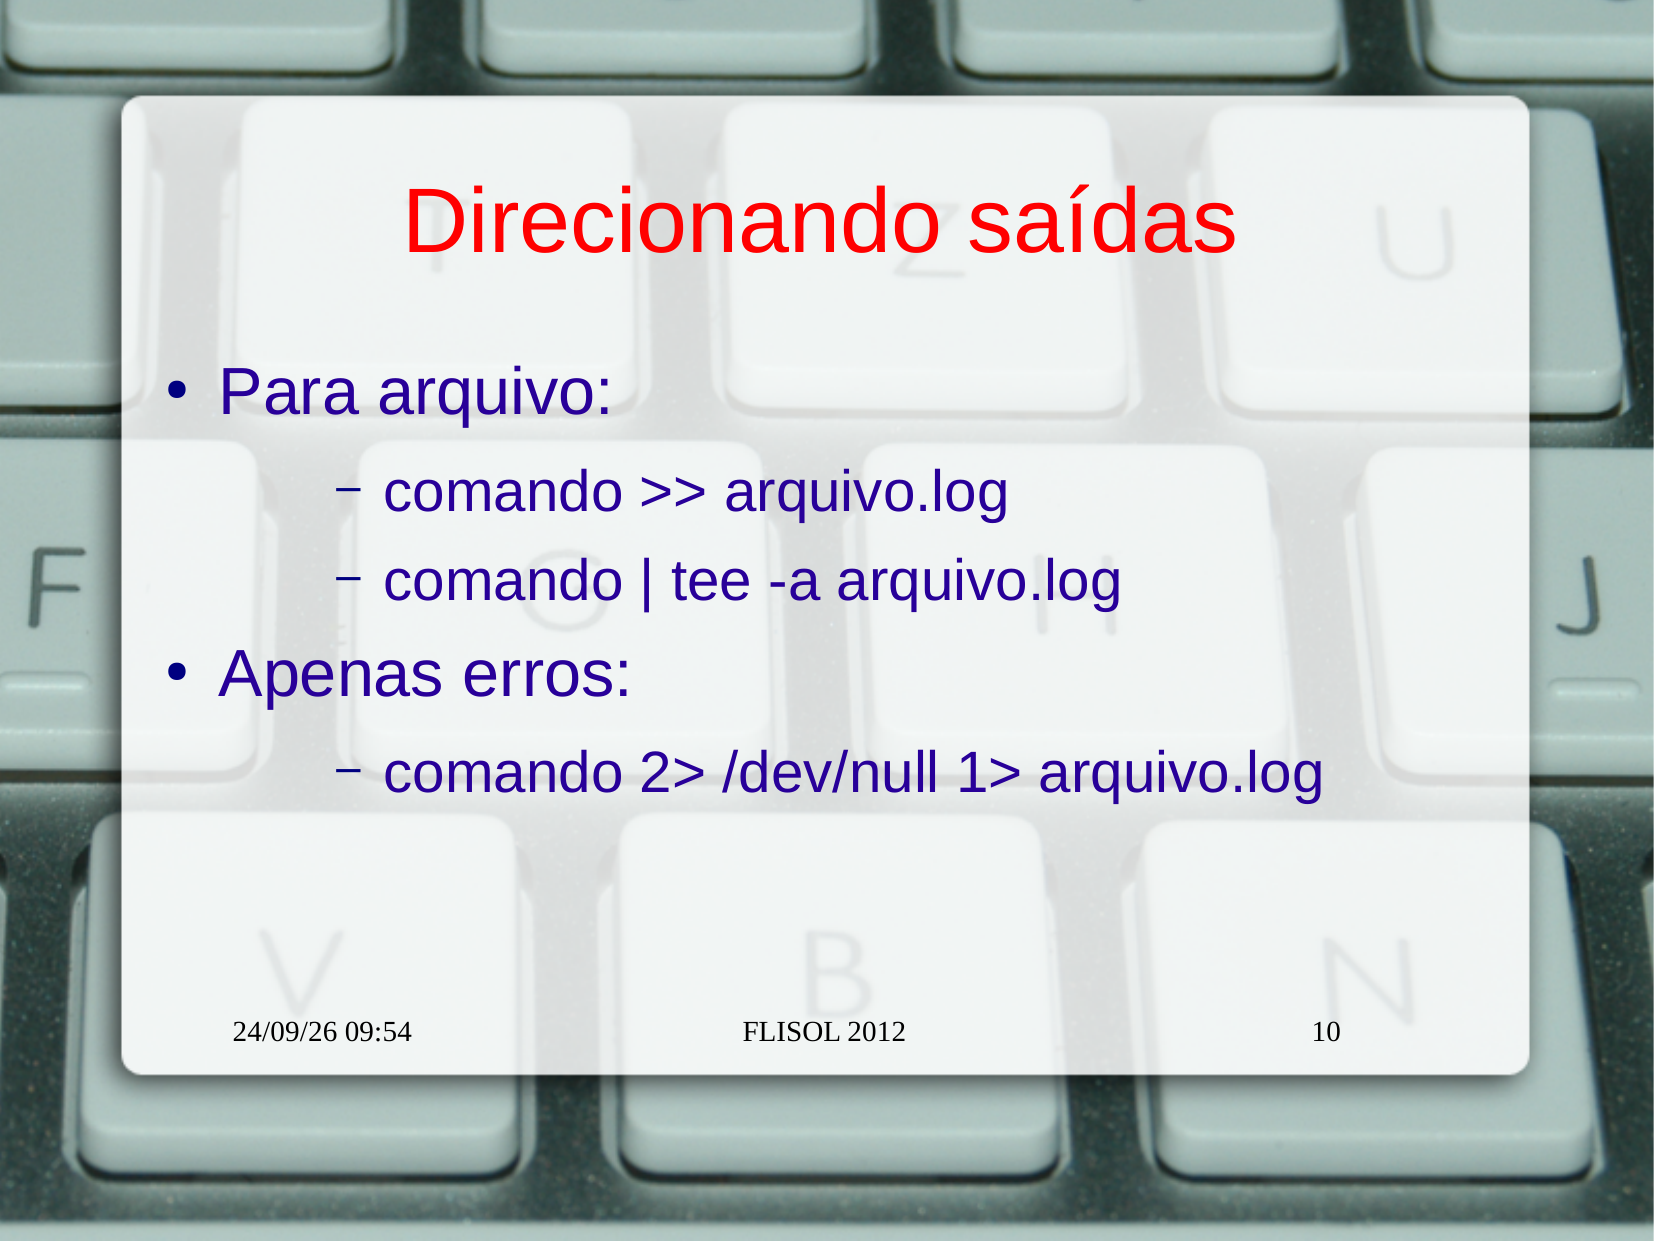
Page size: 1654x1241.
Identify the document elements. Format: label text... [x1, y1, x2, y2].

title Direcionando saídas [135, 117, 1506, 325]
picture [0, 0, 1654, 1241]
list Para arquivo: comando >> arquivo.log comando | tee -a arquivo.log Apenas erros: comando 2> /dev/null 1> arquivo.log [147, 354, 1506, 922]
